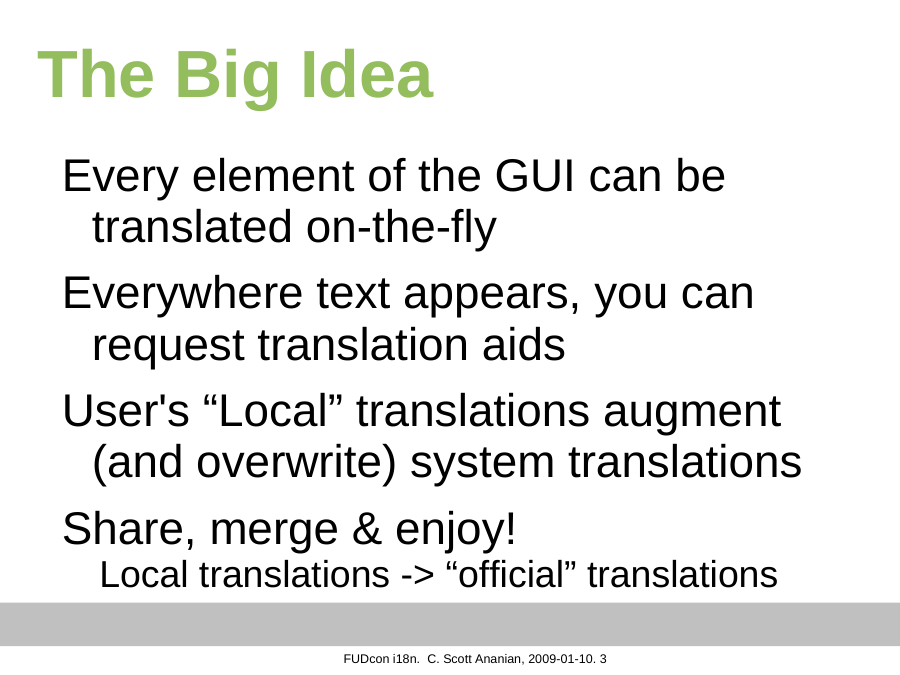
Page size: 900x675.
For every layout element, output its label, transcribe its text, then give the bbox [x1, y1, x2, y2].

list Every element of the GUI can be translated on-the-fly Everywhere text appears, you can request translation aids User's “Local” translations augment (and overwrite) system translations Share, merge & enjoy! Local translations -> “official” translations [61, 150, 844, 675]
title The Big Idea [37, 37, 856, 211]
